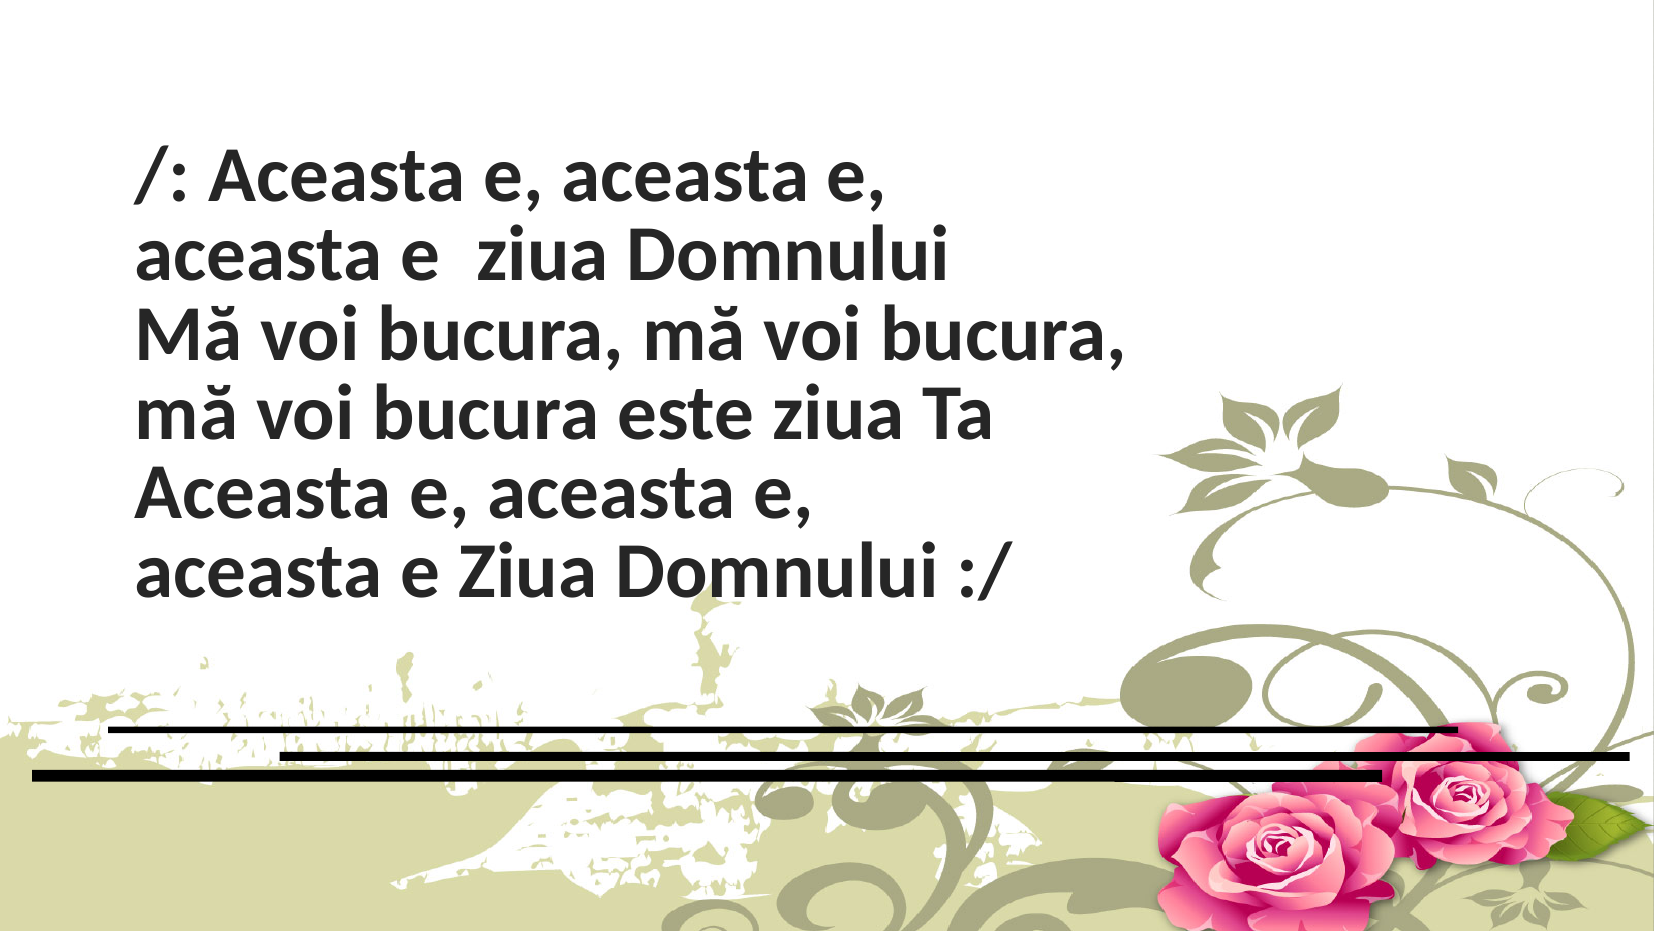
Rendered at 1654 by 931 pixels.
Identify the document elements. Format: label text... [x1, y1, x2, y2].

text_box /: Aceasta e, aceasta e, aceasta e ziua Domnului Mă voi bucura, mă voi bucura, mă voi bucura este ziua Ta Aceasta e, aceasta e, aceasta e Ziua Domnului :/ [119, 134, 1654, 799]
picture [0, 0, 1654, 931]
